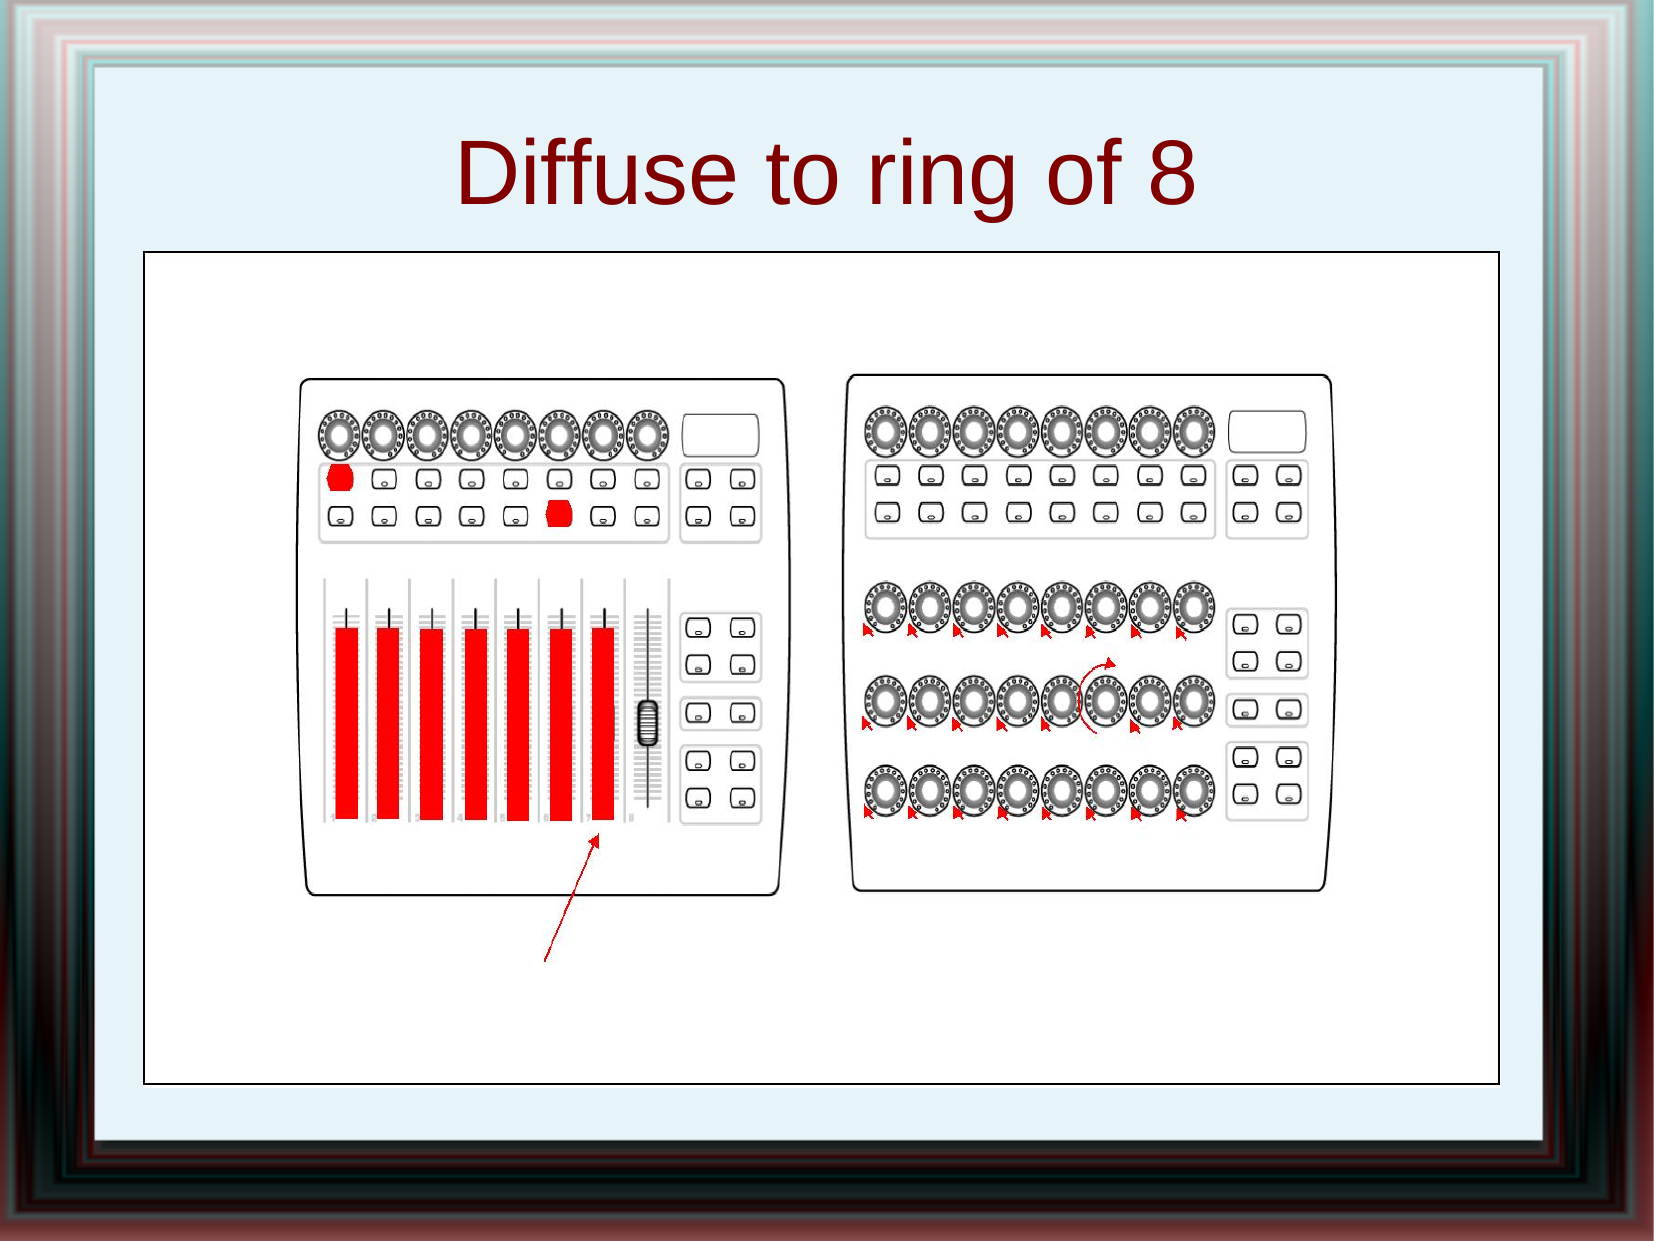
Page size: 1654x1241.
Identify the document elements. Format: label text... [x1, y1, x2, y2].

picture [0, 0, 1654, 1241]
title Diffuse to ring of 8 [118, 95, 1536, 250]
